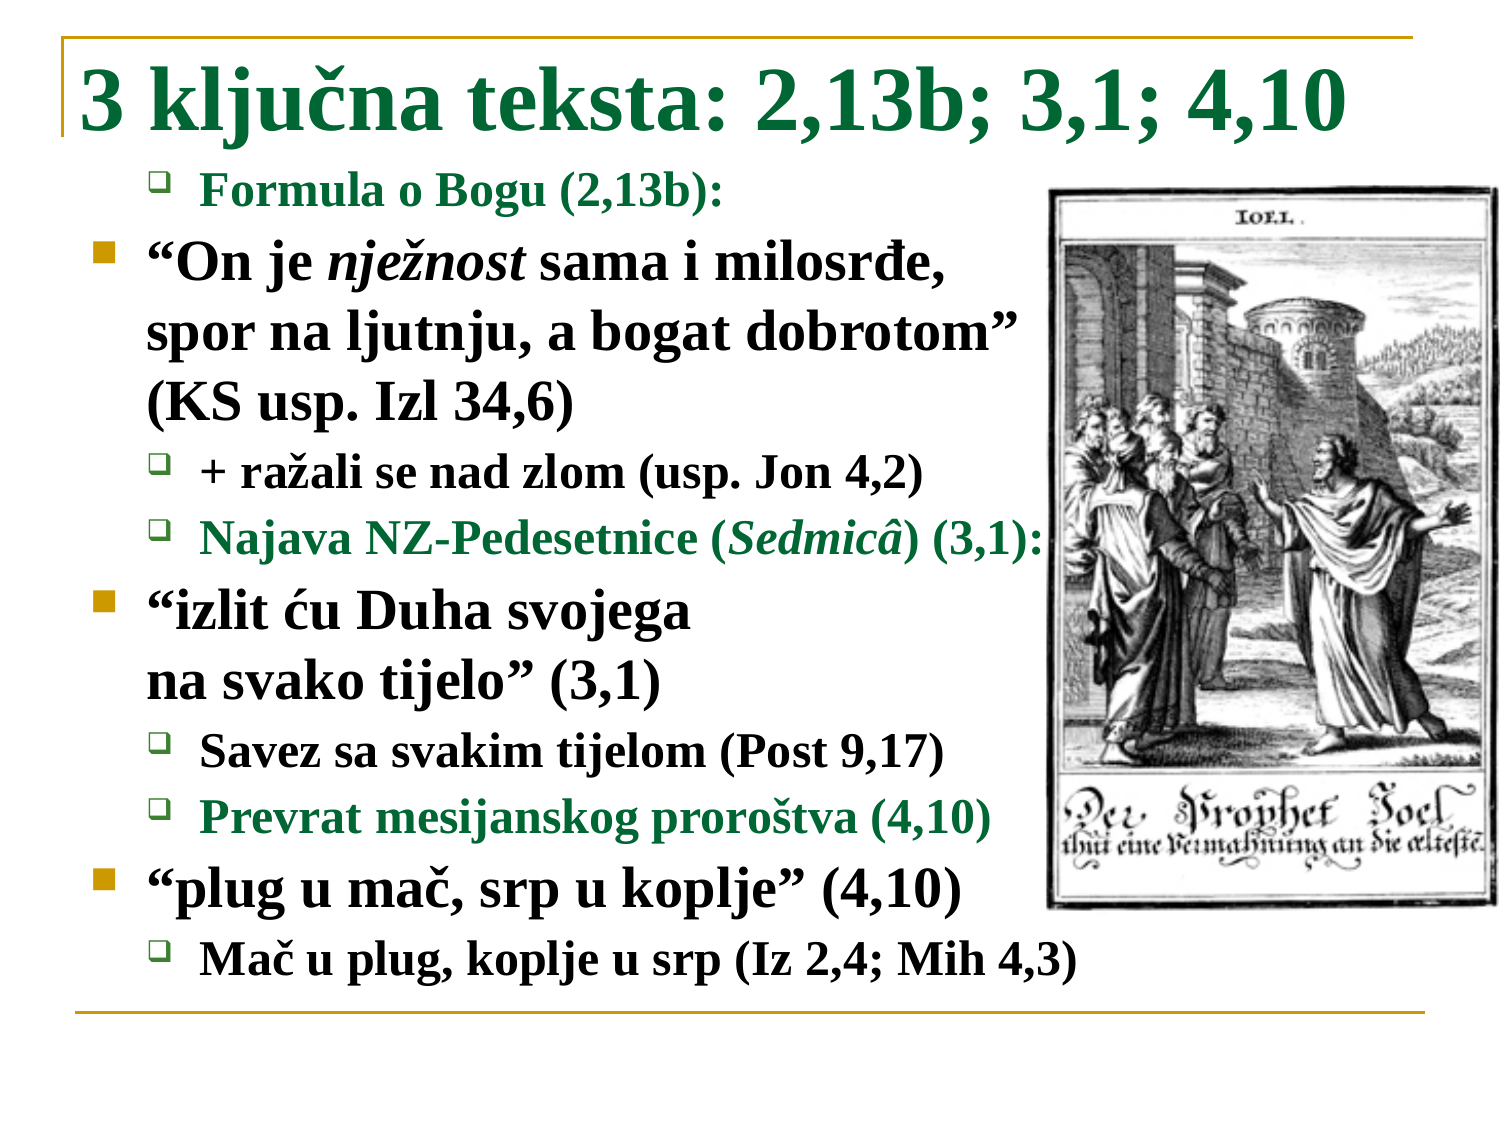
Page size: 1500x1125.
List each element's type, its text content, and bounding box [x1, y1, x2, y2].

list Formula o Bogu (2,13b): “On je nježnost sama i milosrđe, spor na ljutnju, a bogat dobrotom” (KS usp. Izl 34,6) + ražali se nad zlom (usp. Jon 4,2) Najava NZ-Pedesetnice (Sedmicâ) (3,1): “izlit ću Duha svojega na svako tijelo” (3,1) Savez sa svakim tijelom (Post 9,17) Prevrat mesijanskog proroštva (4,10) “plug u mač, srp u koplje” (4,10) Mač u plug, koplje u srp (Iz 2,4; Mih 4,3) [74, 148, 1211, 1006]
picture [1045, 184, 1500, 917]
title 3 ključna teksta: 2,13b; 3,1; 4,10 [64, 31, 1415, 218]
